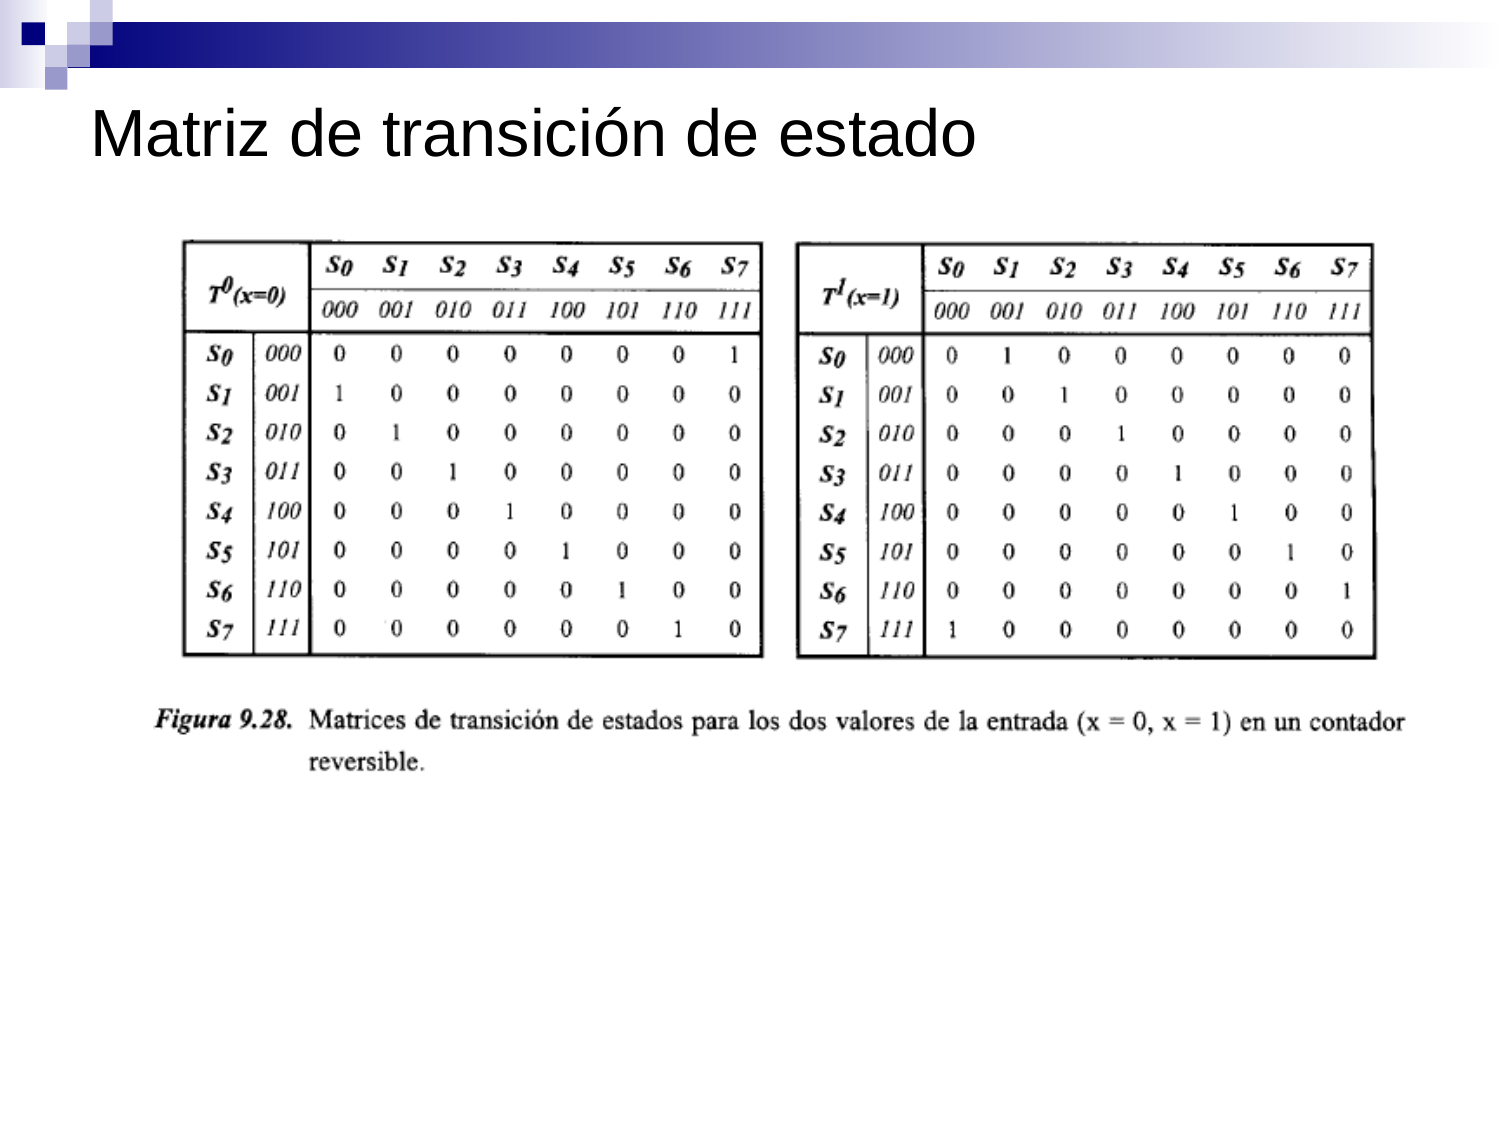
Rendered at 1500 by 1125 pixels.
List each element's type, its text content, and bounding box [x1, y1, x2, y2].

picture [100, 208, 1424, 790]
title Matriz de transición de estado [75, 75, 1426, 185]
